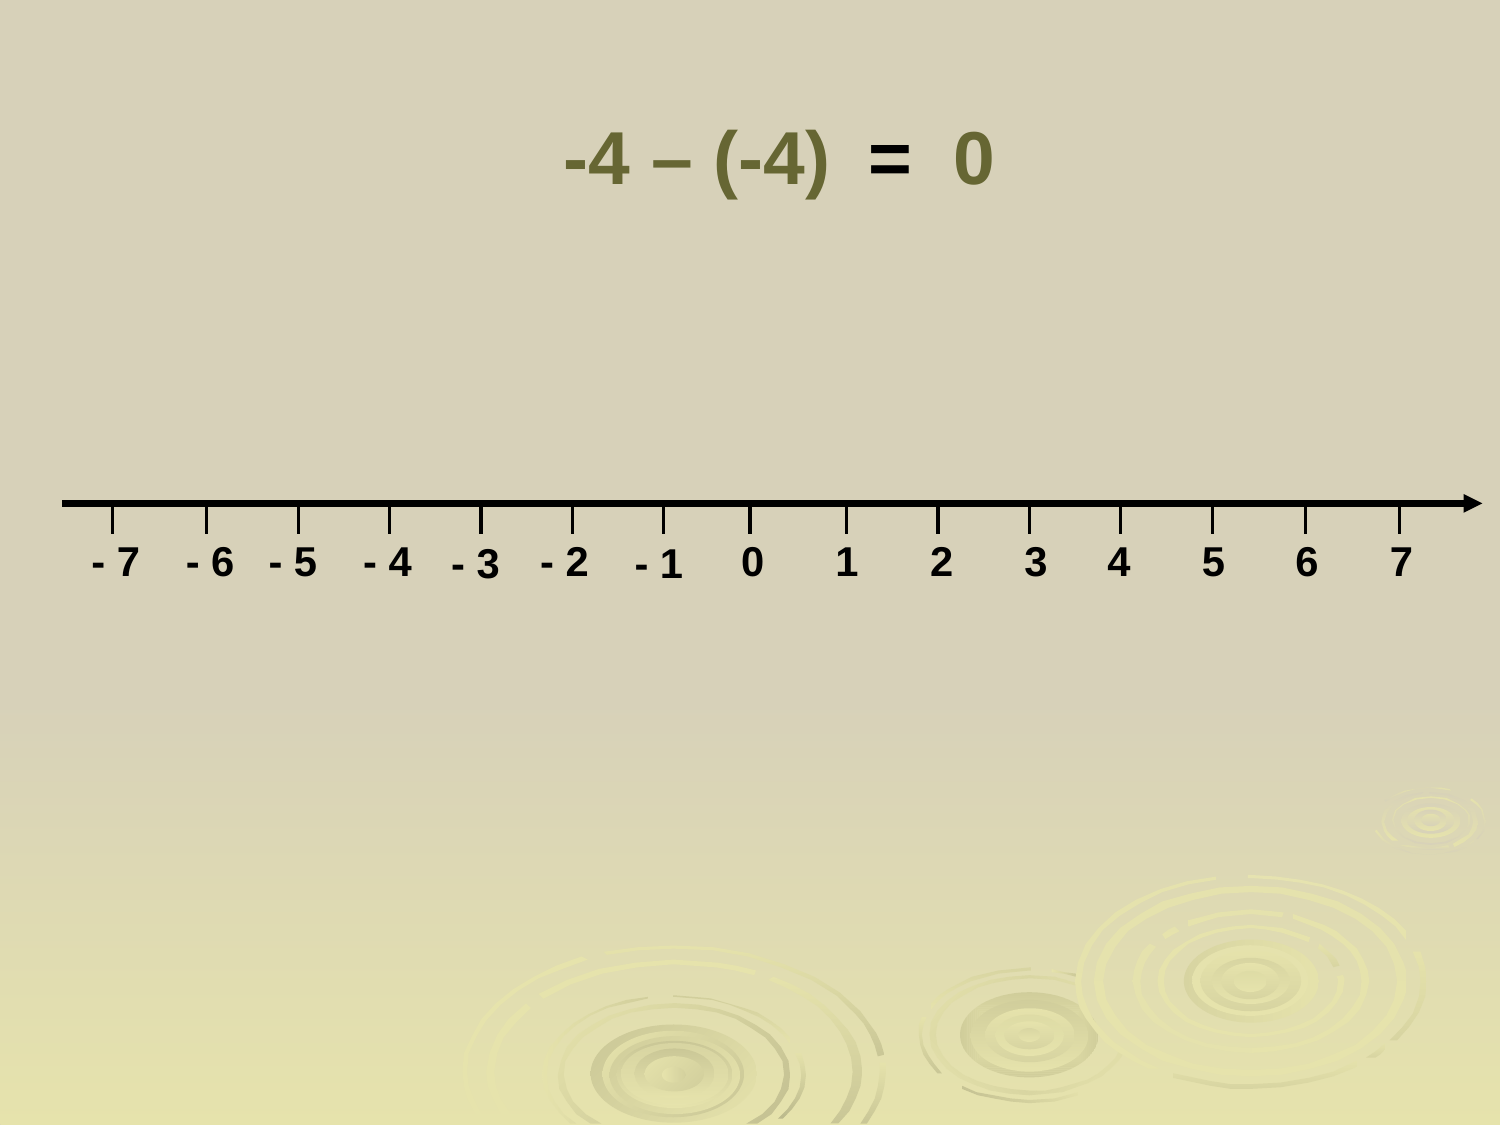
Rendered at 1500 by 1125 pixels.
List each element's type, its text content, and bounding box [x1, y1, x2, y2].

text_box = 0 [832, 101, 1070, 208]
text_box 3 [998, 527, 1065, 602]
text_box 5 [1187, 527, 1254, 602]
text_box 0 [726, 527, 793, 602]
text_box - 7 [76, 527, 178, 602]
text_box - 5 [273, 527, 348, 602]
text_box 6 [1257, 527, 1352, 602]
text_box 7 [1352, 527, 1454, 602]
text_box - 4 [348, 527, 450, 602]
text_box 1 [820, 527, 888, 602]
text_box - 6 [178, 527, 273, 602]
text_box - 2 [525, 527, 627, 602]
text_box 2 [915, 527, 982, 602]
text_box - 3 [436, 529, 538, 605]
text_box 4 [1092, 527, 1159, 602]
text_box -4 – (-4) [549, 101, 832, 208]
text_box - 1 [619, 529, 721, 605]
